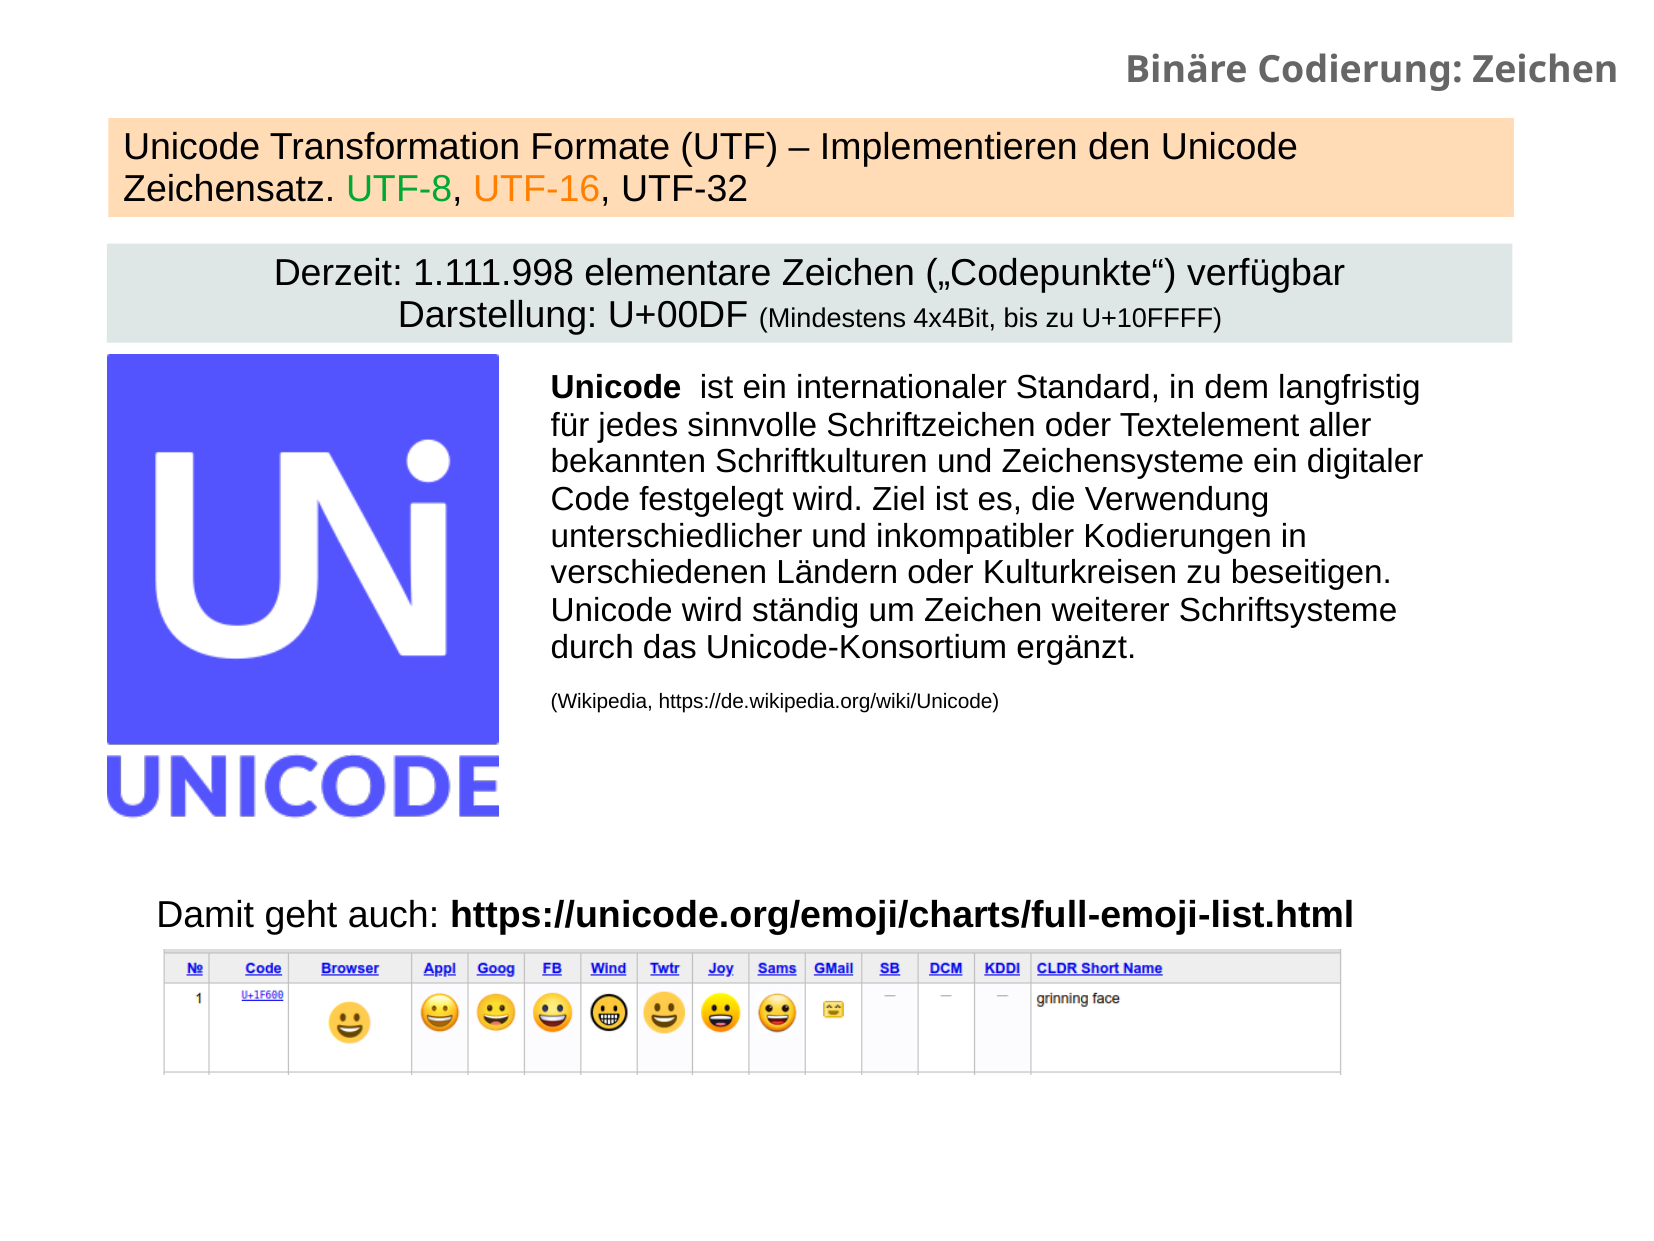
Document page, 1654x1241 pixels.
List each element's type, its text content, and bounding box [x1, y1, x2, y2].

picture [159, 949, 1347, 1075]
text_box Derzeit: 1.111.998 elementare Zeichen („Codepunkte“) verfügbar Darstellung: U+00DF (Mindestens 4x4Bit, bis zu U+10FFFF) [106, 243, 1513, 343]
text_box Unicode Transformation Formate (UTF) – Implementieren den Unicode Zeichensatz. UTF-8, UTF-16, UTF-32 [108, 118, 1514, 217]
text_box Damit geht auch: https://unicode.org/emoji/charts/full-emoji-list.html [141, 885, 1381, 943]
text_box Unicode ist ein internationaler Standard, in dem langfristig für jedes sinnvolle Schriftzeichen oder Textelement aller bekannten Schriftkulturen und Zeichensysteme ein digitaler Code festgelegt wird. Ziel ist es, die Verwendung unterschiedlicher und inkompatibler Kodierungen in verschiedenen Ländern oder Kulturkreisen zu beseitigen. Unicode wird ständig um Zeichen weiterer Schriftsysteme durch das Unicode-Konsortium ergänzt. (Wikipedia, https://de.wikipedia.org/wiki/Unicode) [535, 361, 1444, 721]
picture [107, 354, 499, 824]
text_box Binäre Codierung: Zeichen [1110, 35, 1595, 87]
